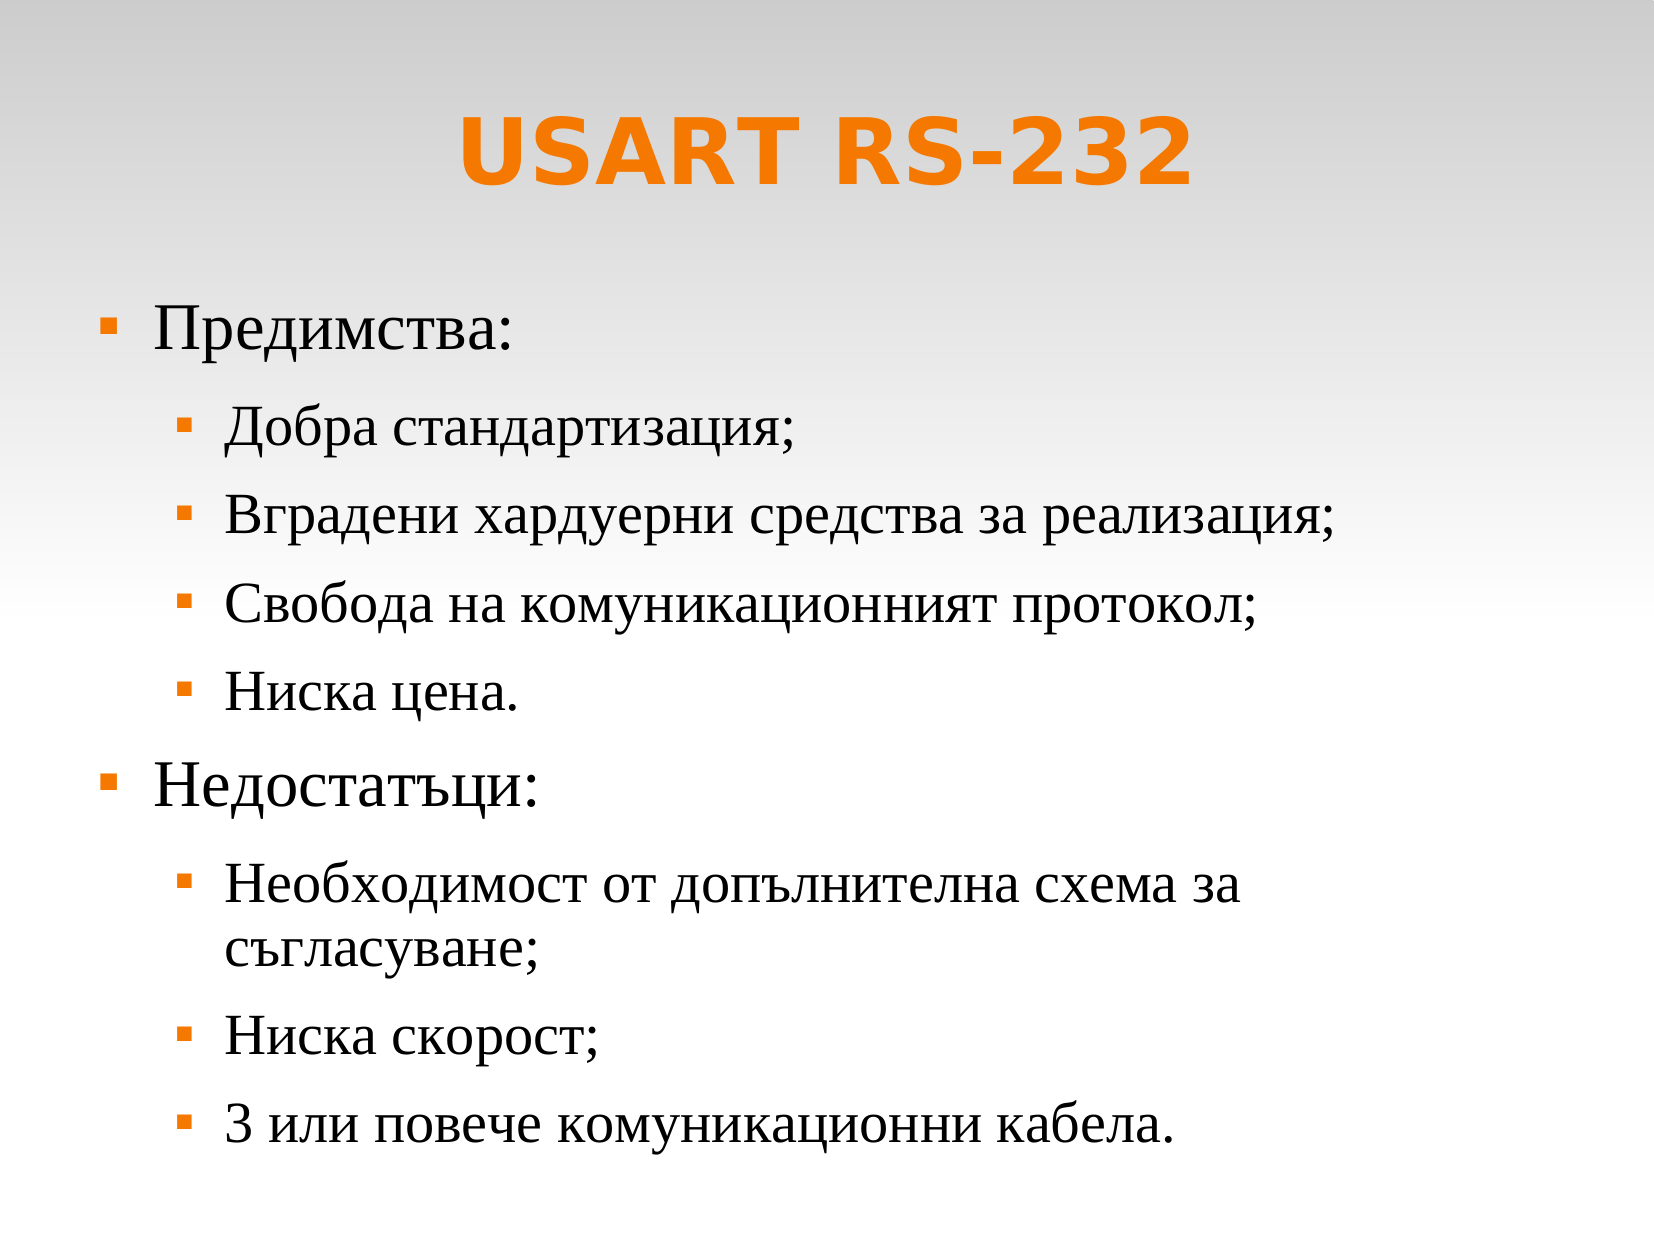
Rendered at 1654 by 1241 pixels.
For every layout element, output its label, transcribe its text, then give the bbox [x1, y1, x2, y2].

list Предимства: Добра стандартизация; Вградени хардуерни средства за реализация; Свобода на комуникационният протокол; Ниска цена. Недостатъци: Необходимост от допълнителна схема за съгласуване; Ниска скорост; 3 или повече комуникационни кабела. [82, 290, 1571, 1147]
title USART RS-232 [82, 56, 1571, 250]
